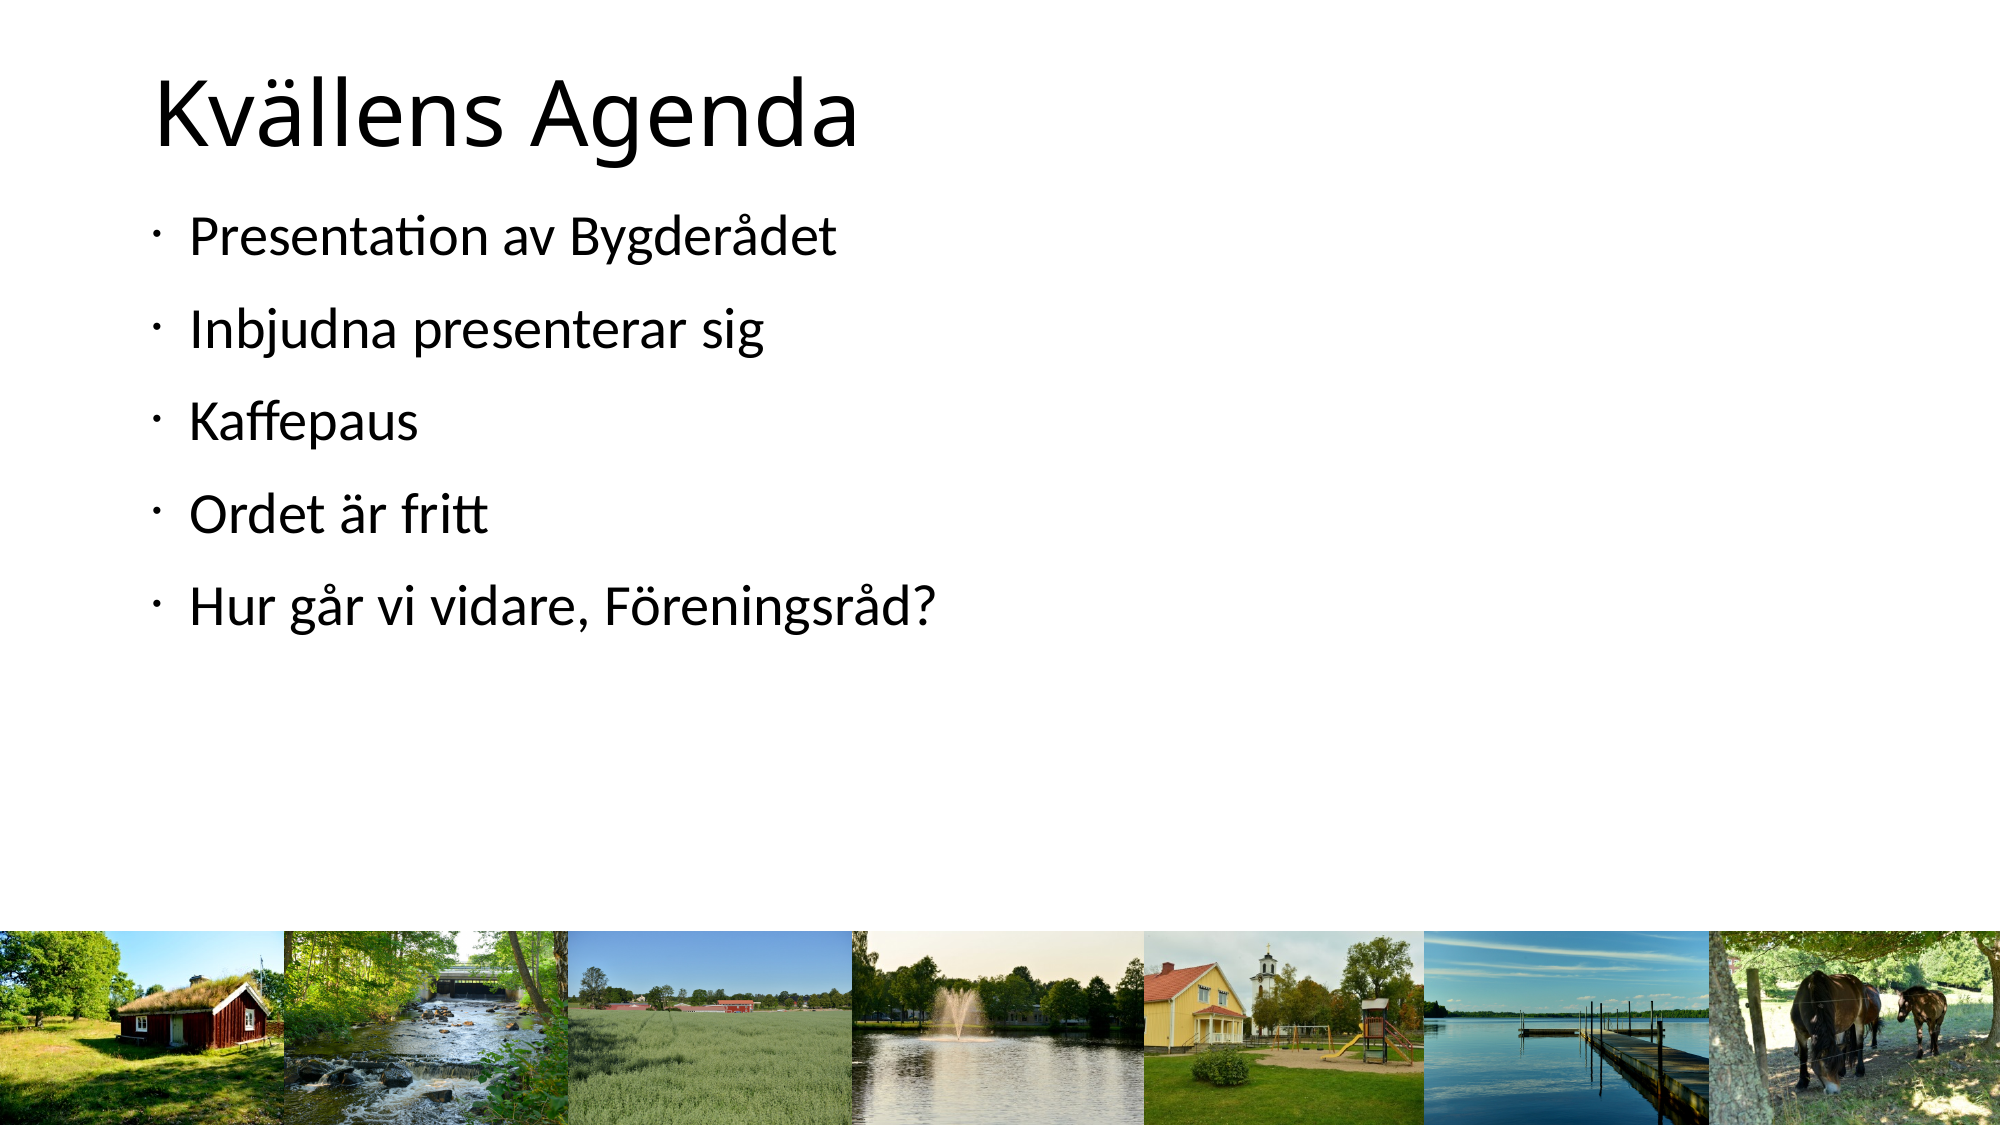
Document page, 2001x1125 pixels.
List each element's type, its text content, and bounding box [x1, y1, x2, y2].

picture [0, 931, 2000, 1125]
list Presentation av Bygderådet Inbjudna presenterar sig Kaffepaus Ordet är fritt Hur går vi vidare, Föreningsråd? [137, 198, 1863, 1014]
title Kvällens Agenda [137, 59, 1863, 163]
